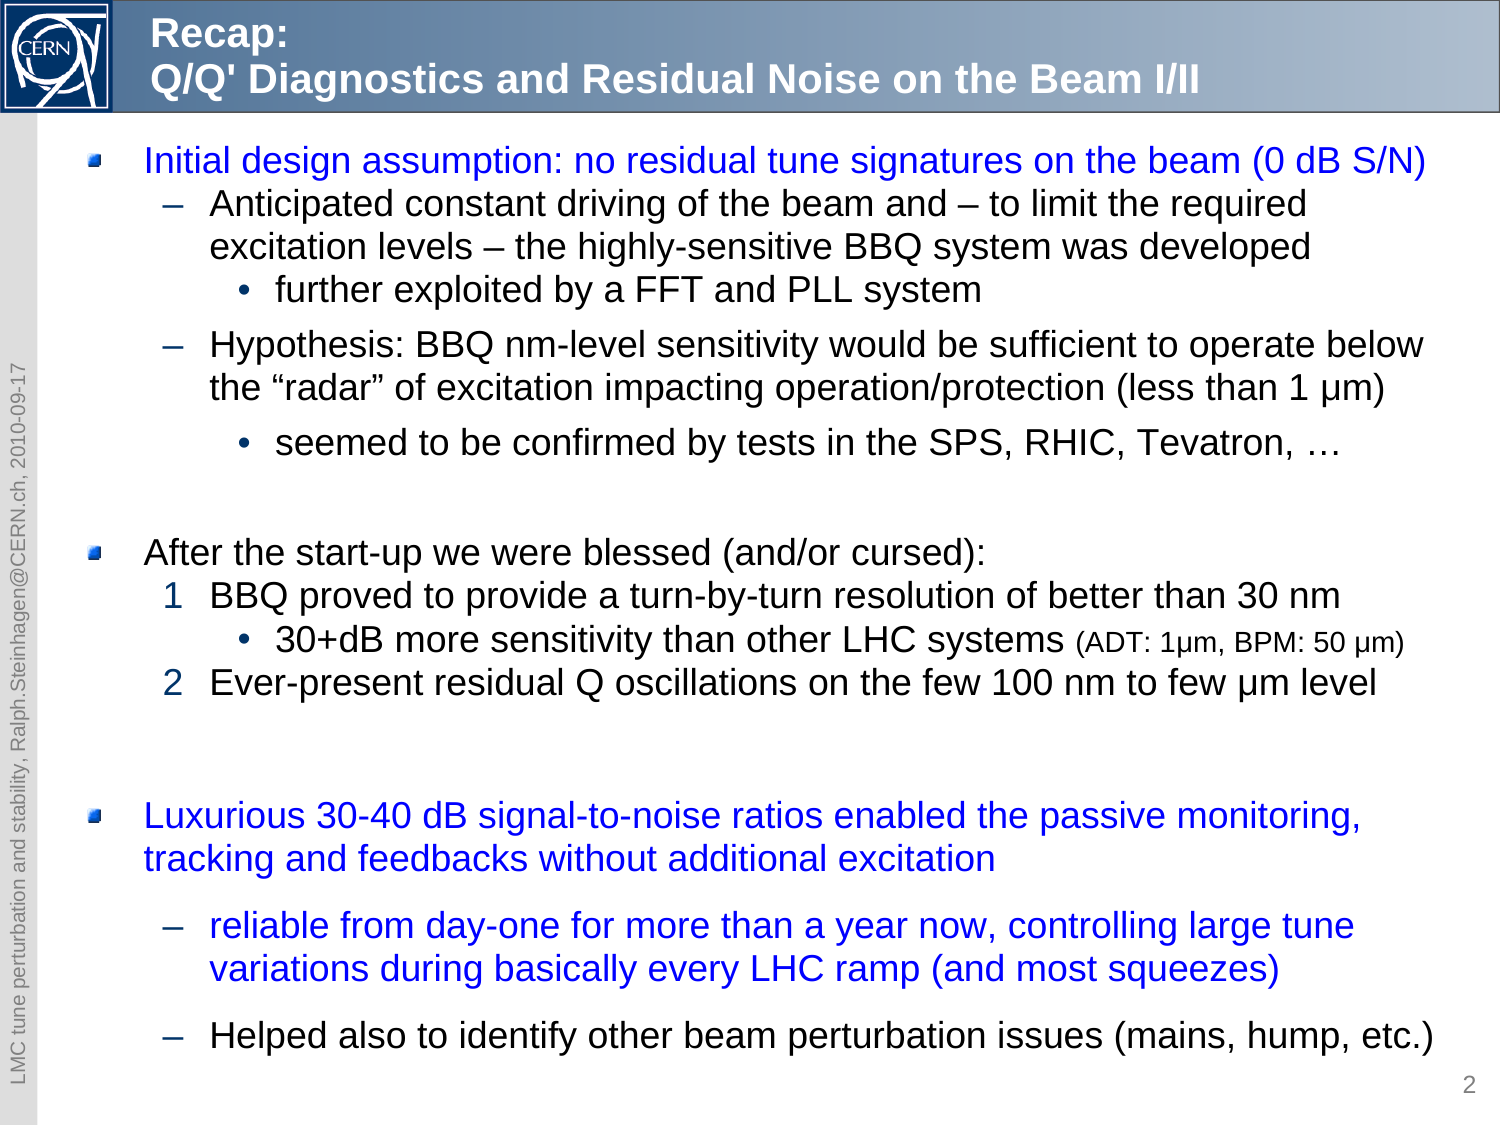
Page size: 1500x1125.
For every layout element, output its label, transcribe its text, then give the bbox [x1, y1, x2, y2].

title Recap: Q/Q' Diagnostics and Residual Noise on the Beam I/II [150, 7, 1268, 106]
picture [0, 0, 113, 113]
list Initial design assumption: no residual tune signatures on the beam (0 dB S/N) Anticipated constant driving of the beam and – to limit the required excitation levels – the highly-sensitive BBQ system was developed further exploited by a FFT and PLL system Hypothesis: BBQ nm-level sensitivity would be sufficient to operate below the “radar” of excitation impacting operation/protection (less than 1 μm) seemed to be confirmed by tests in the SPS, RHIC, Tevatron, … After the start-up we were blessed (and/or cursed): BBQ proved to provide a turn-by-turn resolution of better than 30 nm 30+dB more sensitivity than other LHC systems (ADT: 1μm, BPM: 50 μm) Ever-present residual Q oscillations on the few 100 nm to few μm level Luxurious 30-40 dB signal-to-noise ratios enabled the passive monitoring, tracking and feedbacks without additional excitation reliable from day-one for more than a year now, controlling large tune variations during basically every LHC ramp (and most squeezes) Helped also to identify other beam perturbation issues (mains, hump, etc.) [87, 137, 1438, 1057]
